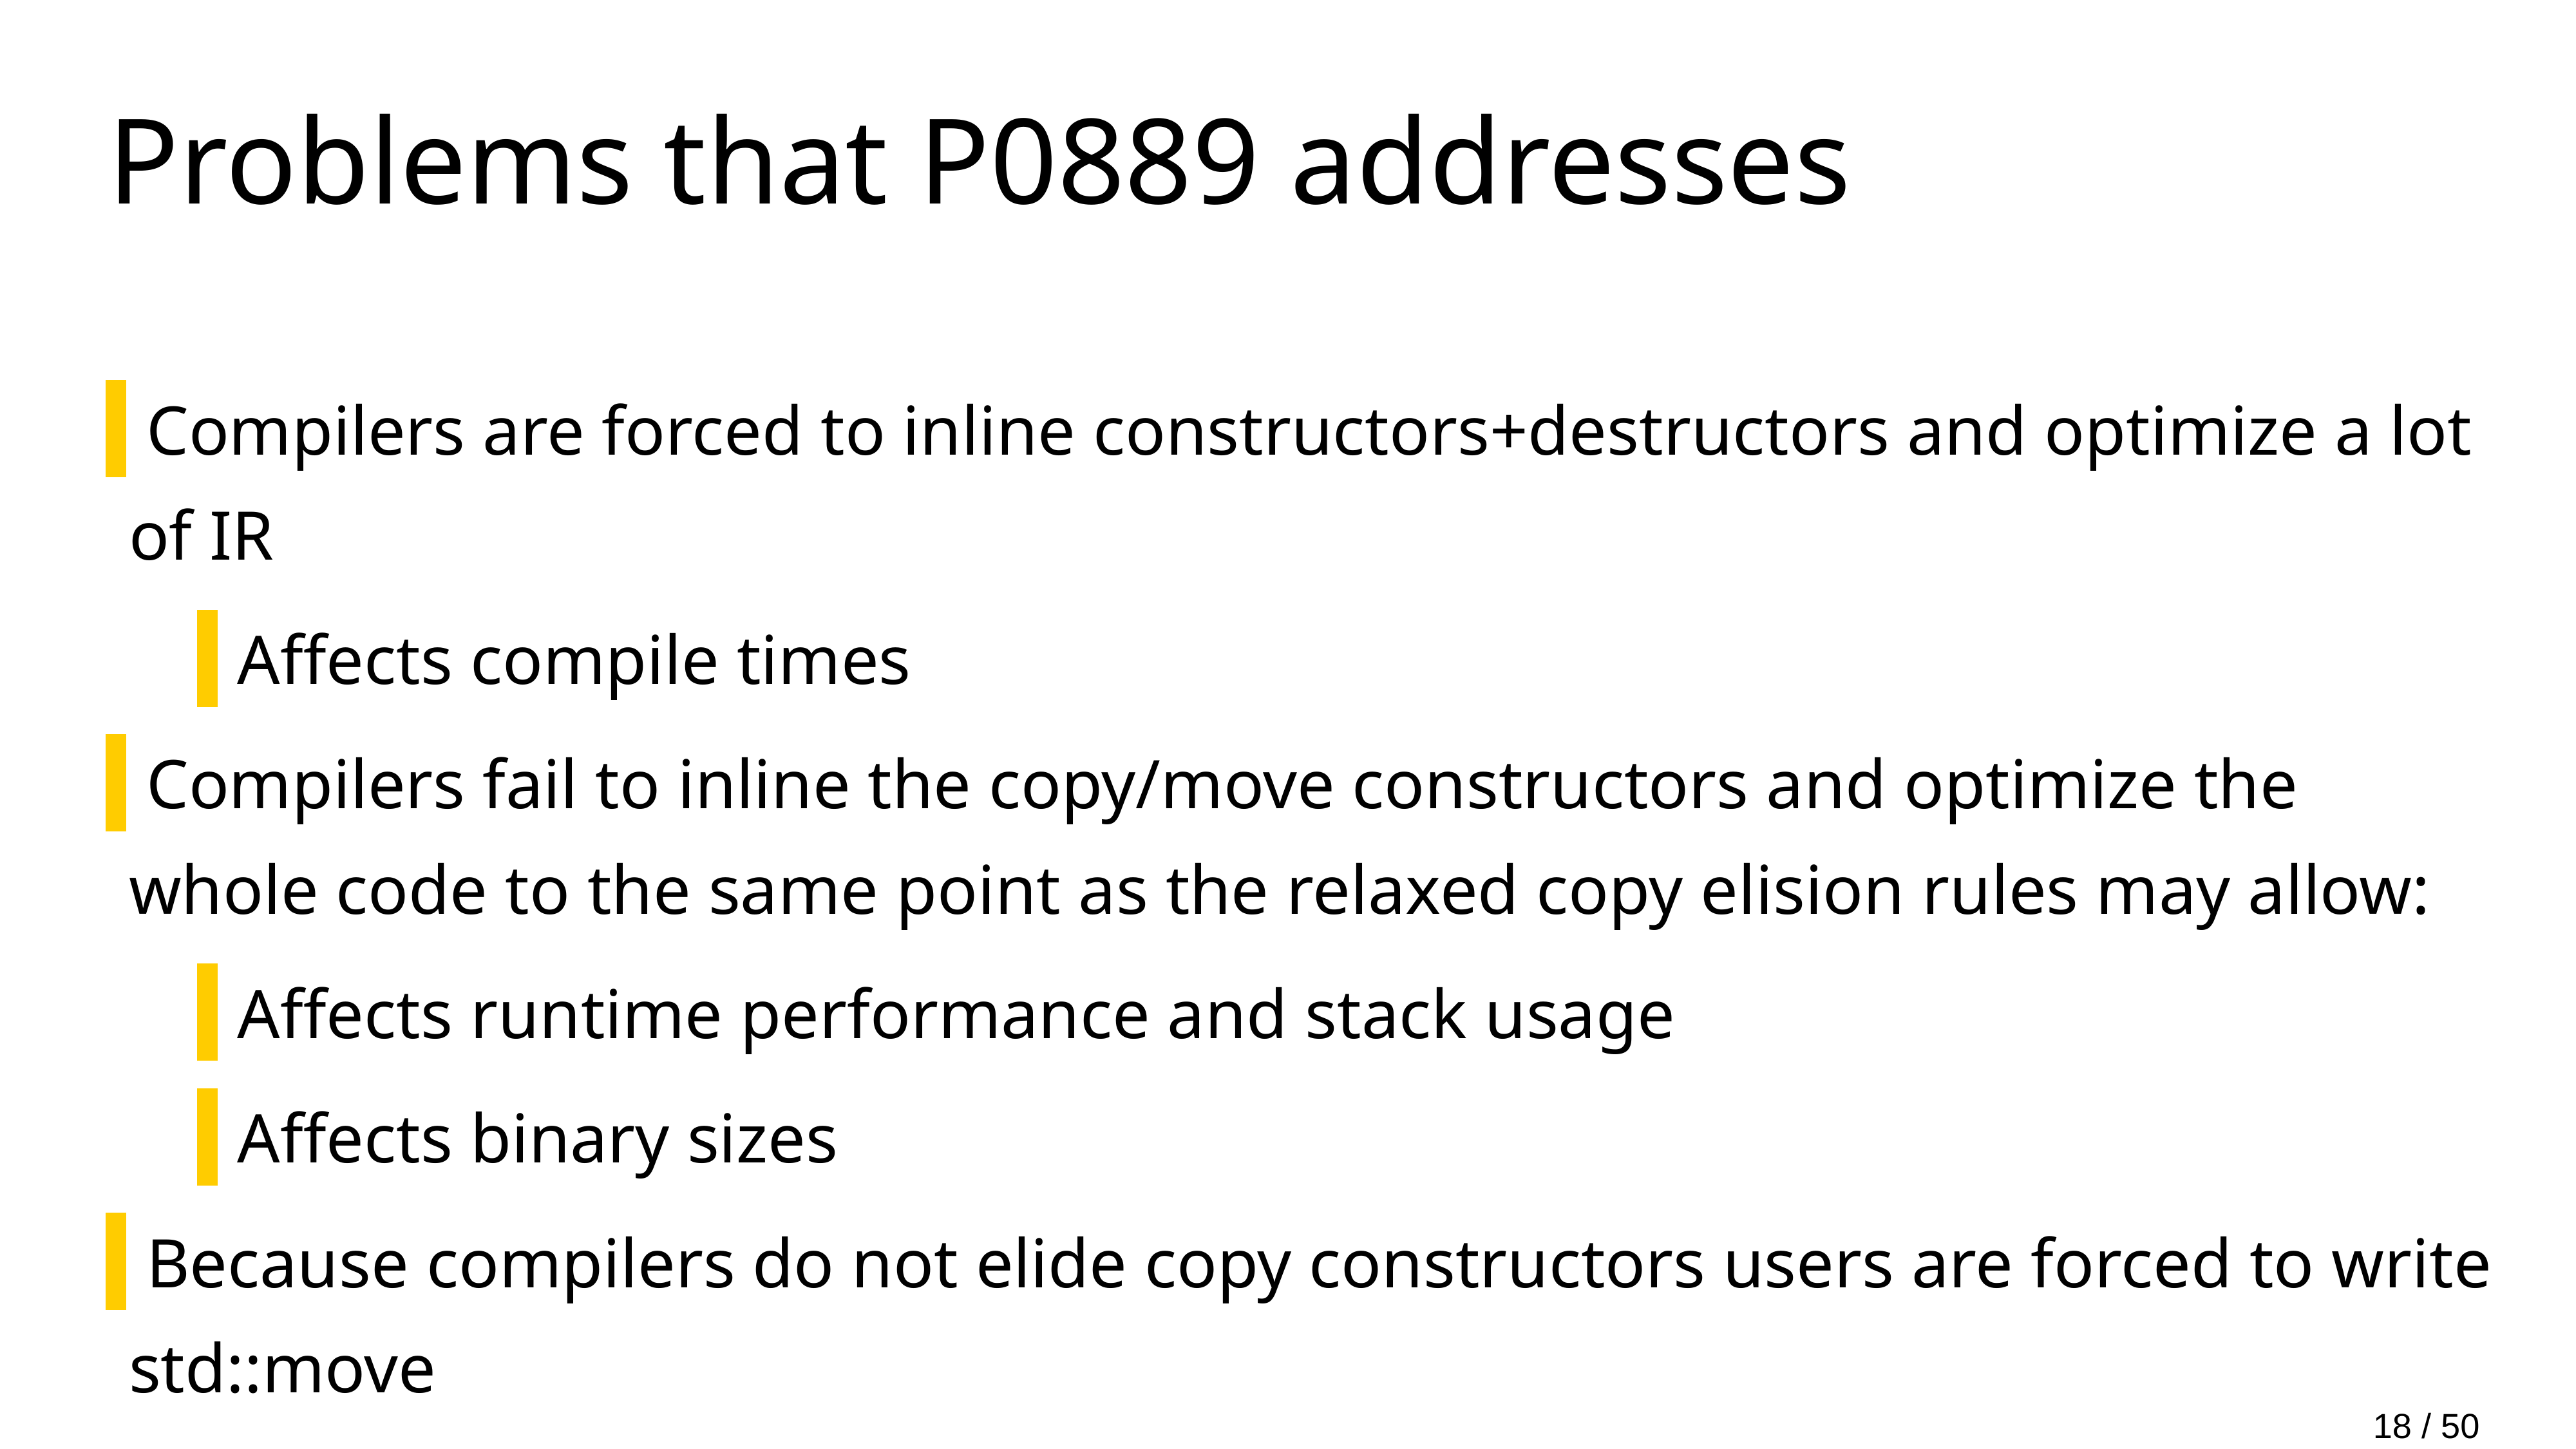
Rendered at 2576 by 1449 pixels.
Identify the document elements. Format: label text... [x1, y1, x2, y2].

title Problems that P0889 addresses [108, 80, 2468, 242]
text_box <number> / 50 [2363, 1402, 2576, 1449]
text_box Compilers are forced to inline constructors+destructors and optimize a lot of IR Affects compile times Compilers fail to inline the copy/move constructors and optimize the whole code to the same point as the relaxed copy elision rules may allow: Affects runtime performance and stack usage Affects binary sizes Because compilers do not elide copy constructors users are forced to write std::move [96, 364, 2512, 1419]
